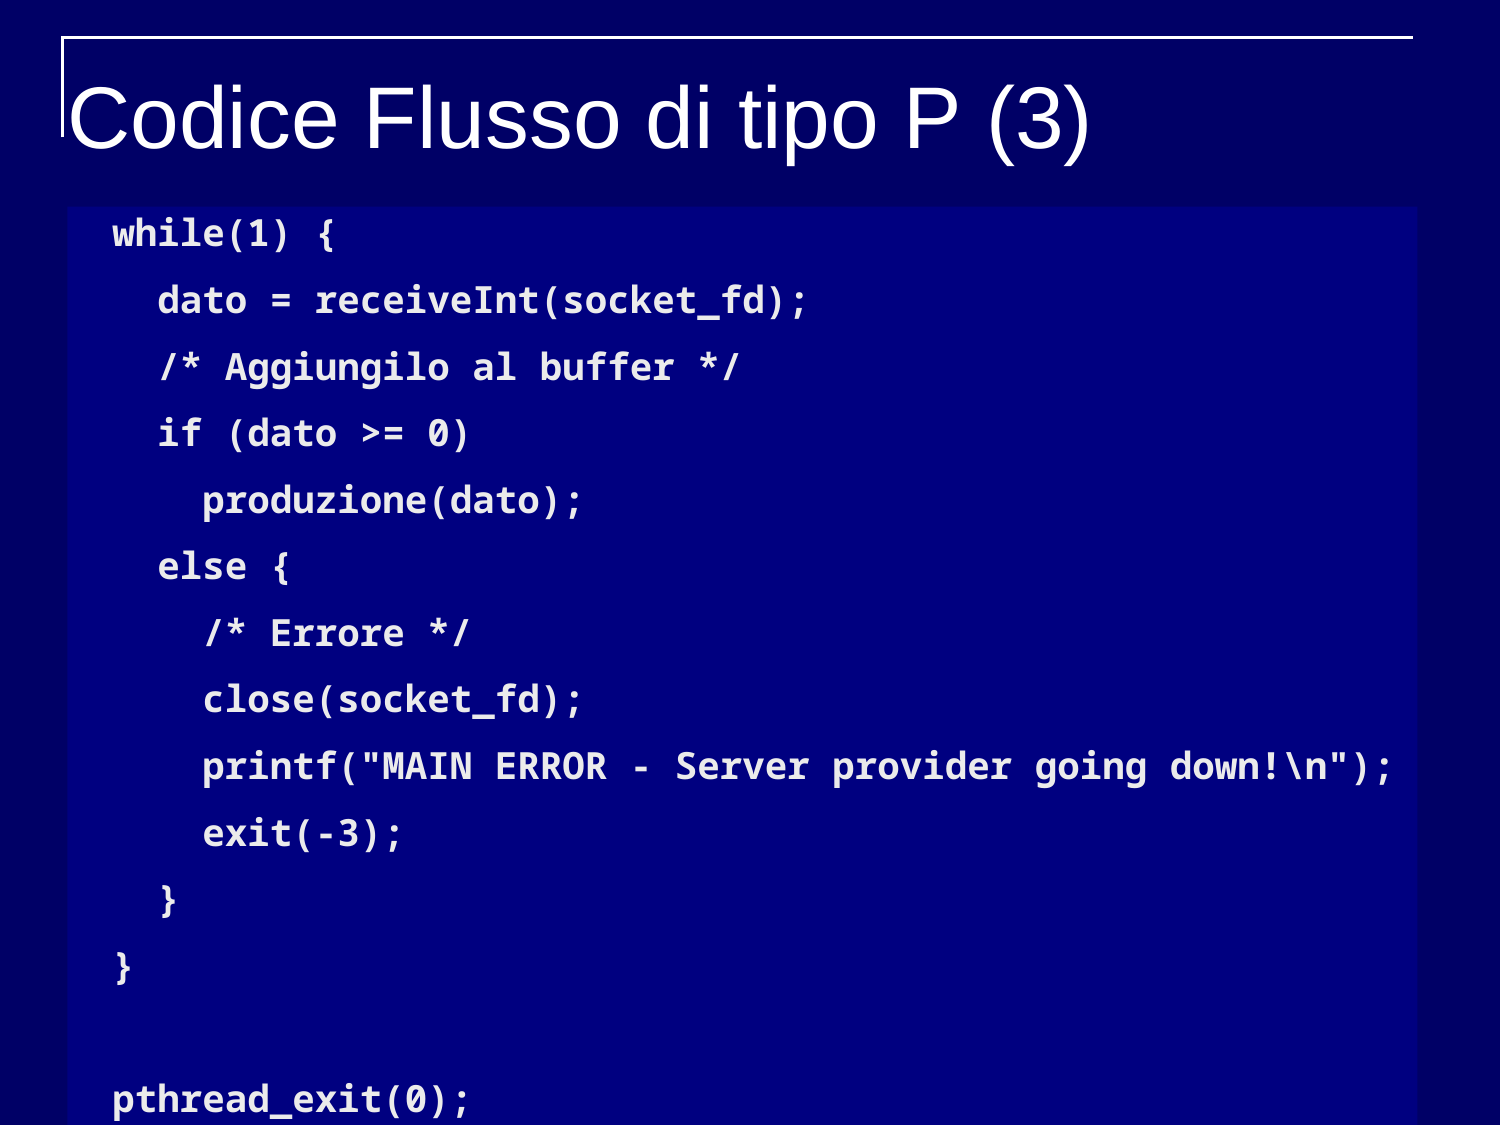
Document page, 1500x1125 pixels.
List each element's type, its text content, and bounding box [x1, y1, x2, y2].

list while(1) { dato = receiveInt(socket_fd); /* Aggiungilo al buffer */ if (dato >= 0) produzione(dato); else { /* Errore */ close(socket_fd); printf("MAIN ERROR - Server provider going down!\n"); exit(-3); } } pthread_exit(0); } [67, 206, 1418, 1068]
title Codice Flusso di tipo P (3) [67, 59, 1418, 178]
